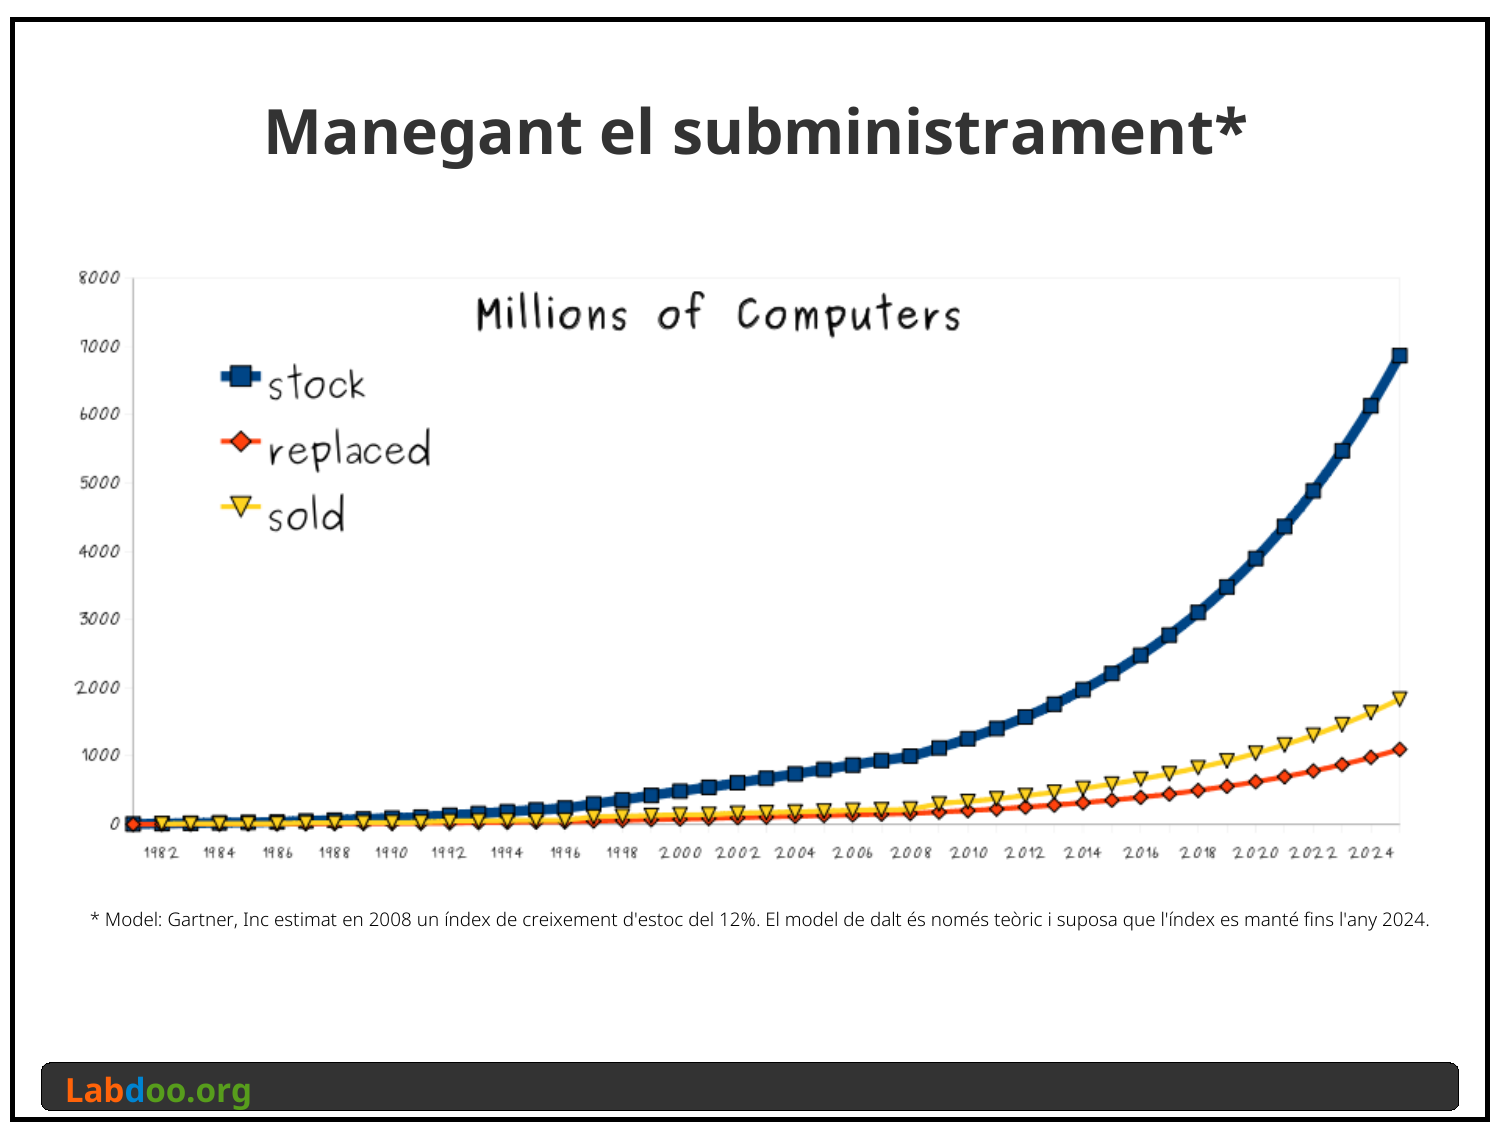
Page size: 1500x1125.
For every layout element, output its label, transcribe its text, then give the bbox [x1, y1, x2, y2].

title Manegant el subministrament* [53, 43, 1461, 217]
picture [64, 240, 1446, 891]
text_box * Model: Gartner, Inc estimat en 2008 un índex de creixement d'estoc del 12%. El model de dalt és només teòric i suposa que l'índex es manté fins l'any 2024. [75, 900, 1463, 960]
